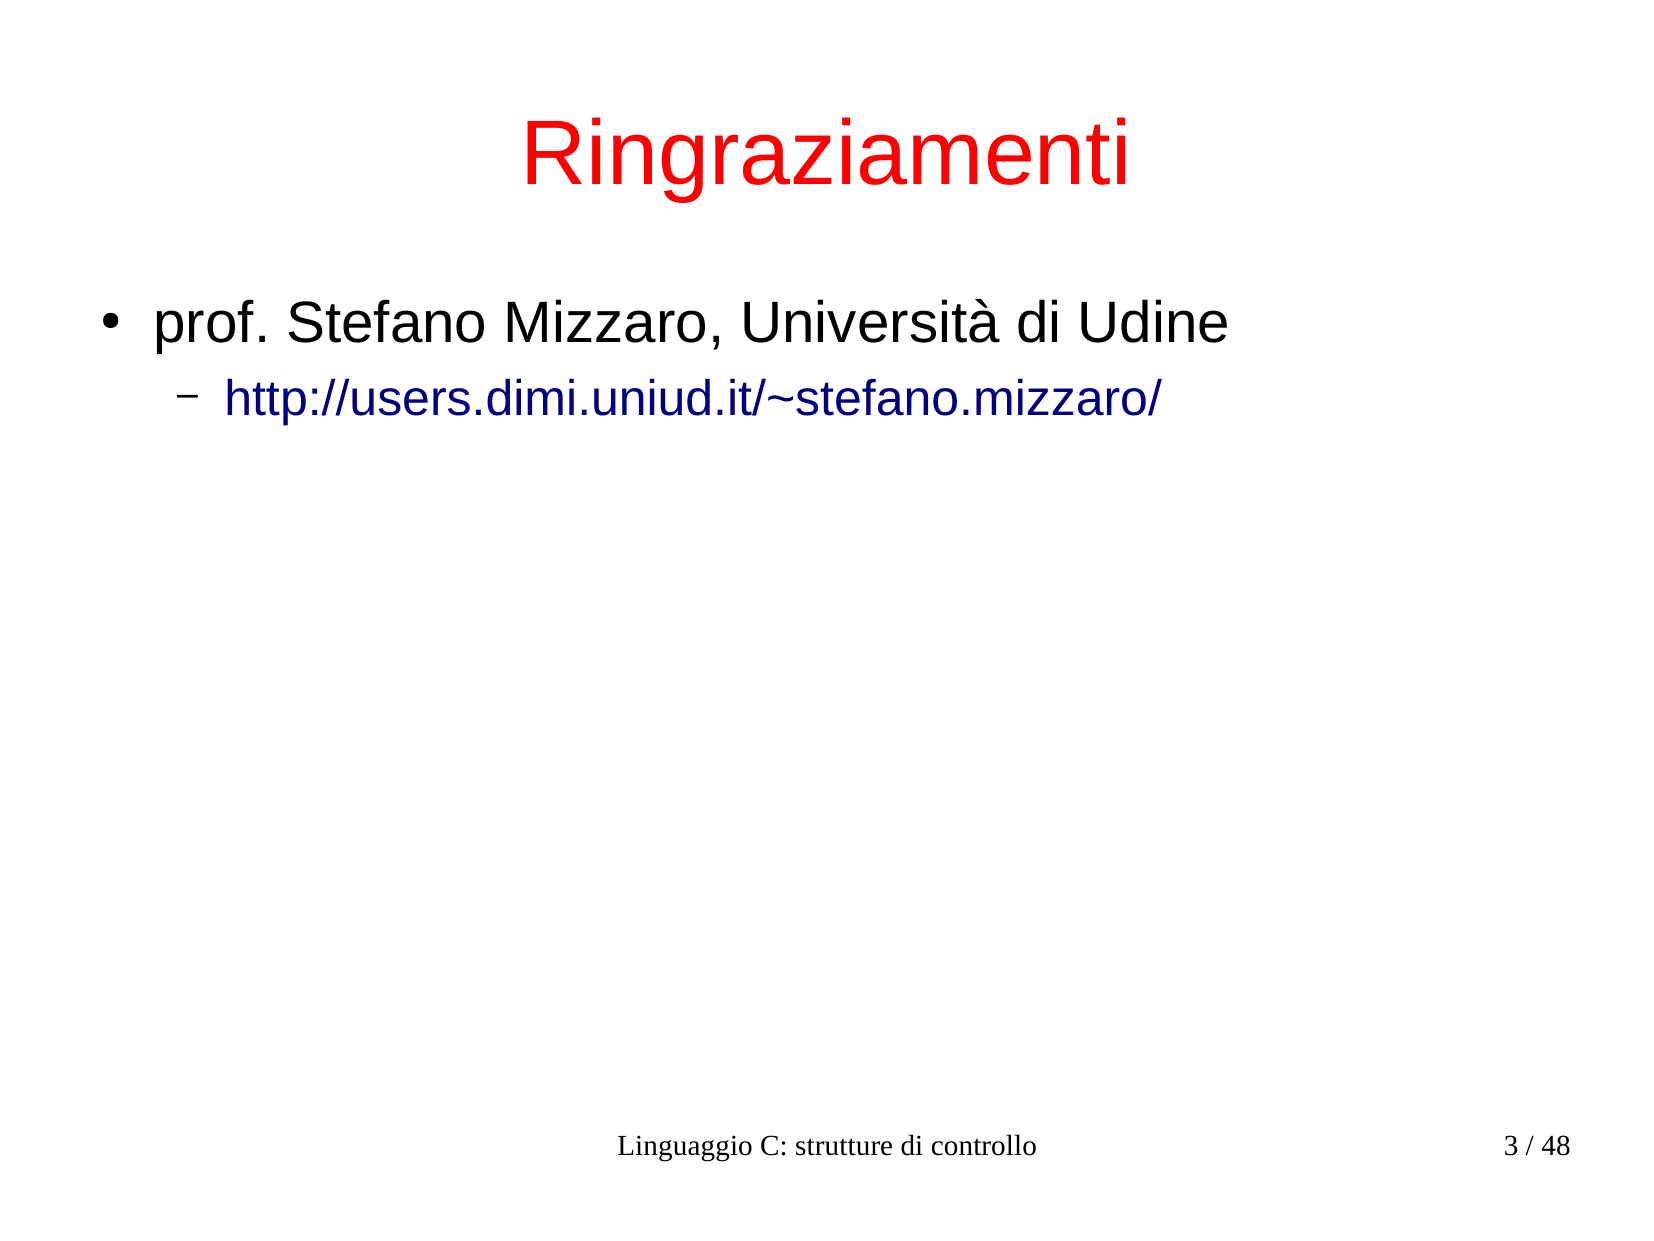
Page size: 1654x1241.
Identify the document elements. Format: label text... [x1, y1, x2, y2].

list prof. Stefano Mizzaro, Università di Udine http://users.dimi.uniud.it/~stefano.mizzaro/ [82, 290, 1571, 1109]
title Ringraziamenti [82, 49, 1571, 257]
